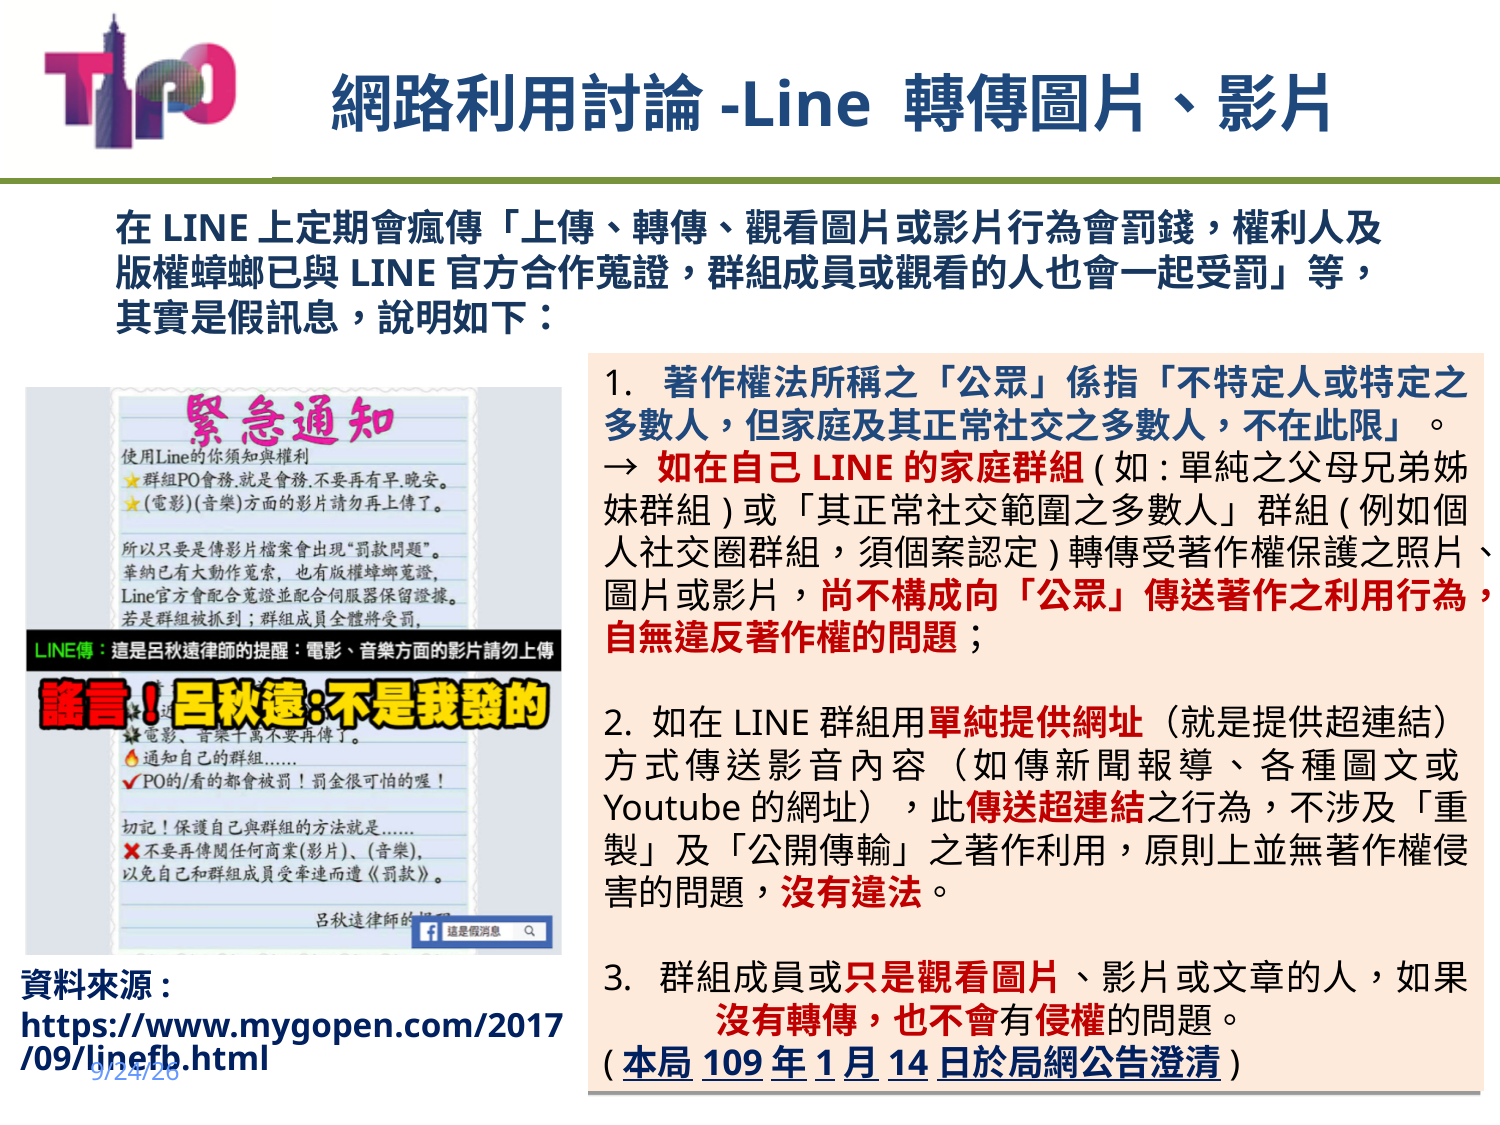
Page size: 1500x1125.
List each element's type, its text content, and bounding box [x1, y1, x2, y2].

text_box 資料來源: https://www.mygopen.com/2017/09/linefb.html [5, 957, 590, 1097]
picture [25, 387, 562, 955]
text_box 34 [1074, 1091, 1426, 1103]
text_box 在LINE上定期會瘋傳「上傳、轉傳、觀看圖片或影片行為會罰錢，權利人及版權蟑螂已與LINE官方合作蒐證，群組成員或觀看的人也會一起受罰」等，其實是假訊息，說明如下： [100, 196, 1400, 346]
text_box 2022/9/1 [75, 1042, 426, 1103]
title 網路利用討論-Line 轉傳圖片、影片 [203, 56, 1468, 197]
text_box 1. 著作權法所稱之「公眾」係指「不特定人或特定之多數人，但家庭及其正常社交之多數人，不在此限」。 → 如在自己LINE的家庭群組(如:單純之父母兄弟姊妹群組)或「其正常社交範圍之多數人」群組(例如個人社交圈群組，須個案認定)轉傳受著作權保護之照片、圖片或影片，尚不構成向「公眾」傳送著作之利用行為，自無違反著作權的問題； 2. 如在LINE群組用單純提供網址（就是提供超連結）方式傳送影音內容（如傳新聞報導、各種圖文或Youtube的網址），此傳送超連結之行為，不涉及「重製」及「公開傳輸」之著作利用，原則上並無著作權侵害的問題，沒有違法。 群組成員或只是觀看圖片、影片或文章的人，如果沒有轉傳，也不會有侵權的問題。 (本局109年1月14日於局網公告澄清) [588, 353, 1484, 1091]
